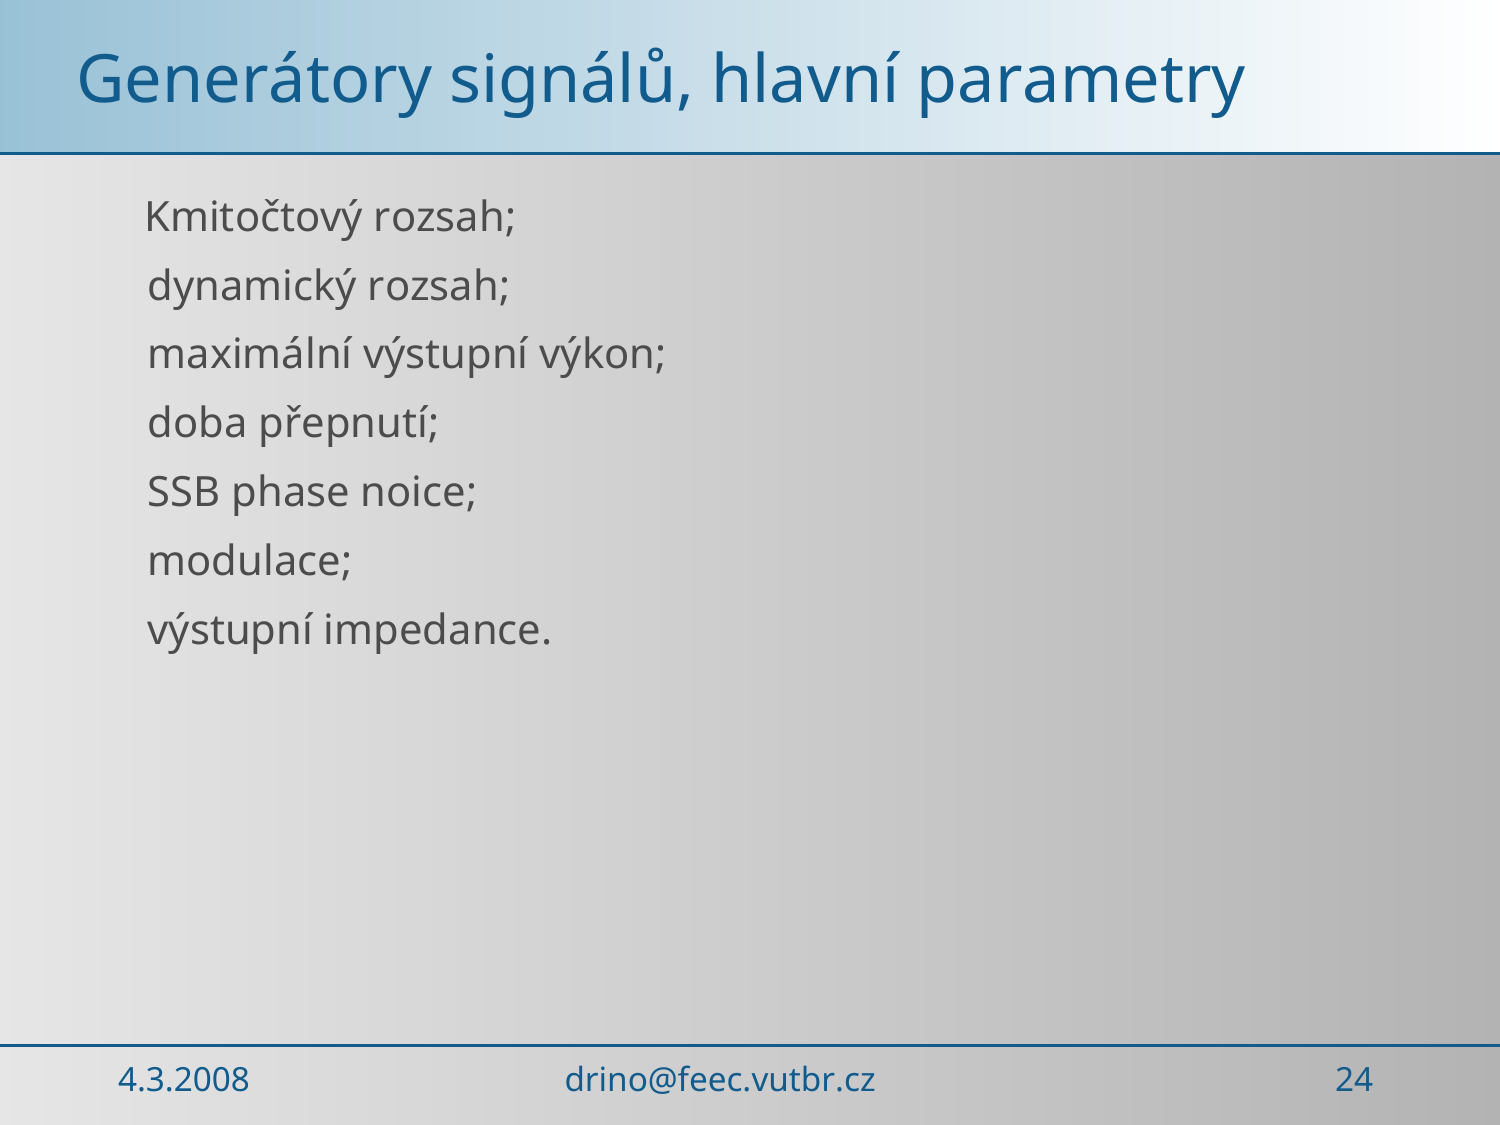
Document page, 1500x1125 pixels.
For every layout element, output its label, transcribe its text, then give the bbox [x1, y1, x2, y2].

text_box <číslo> [1075, 1049, 1388, 1125]
title Generátory signálů, hlavní parametry [0, 0, 1500, 152]
text_box 4.3.2008 [103, 1049, 432, 1125]
text_box Kmitočtový rozsah; dynamický rozsah; maximální výstupní výkon; doba přepnutí; SSB phase noice; modulace; výstupní impedance. [59, 178, 1442, 665]
text_box drino@feec.vutbr.cz [454, 1049, 987, 1125]
